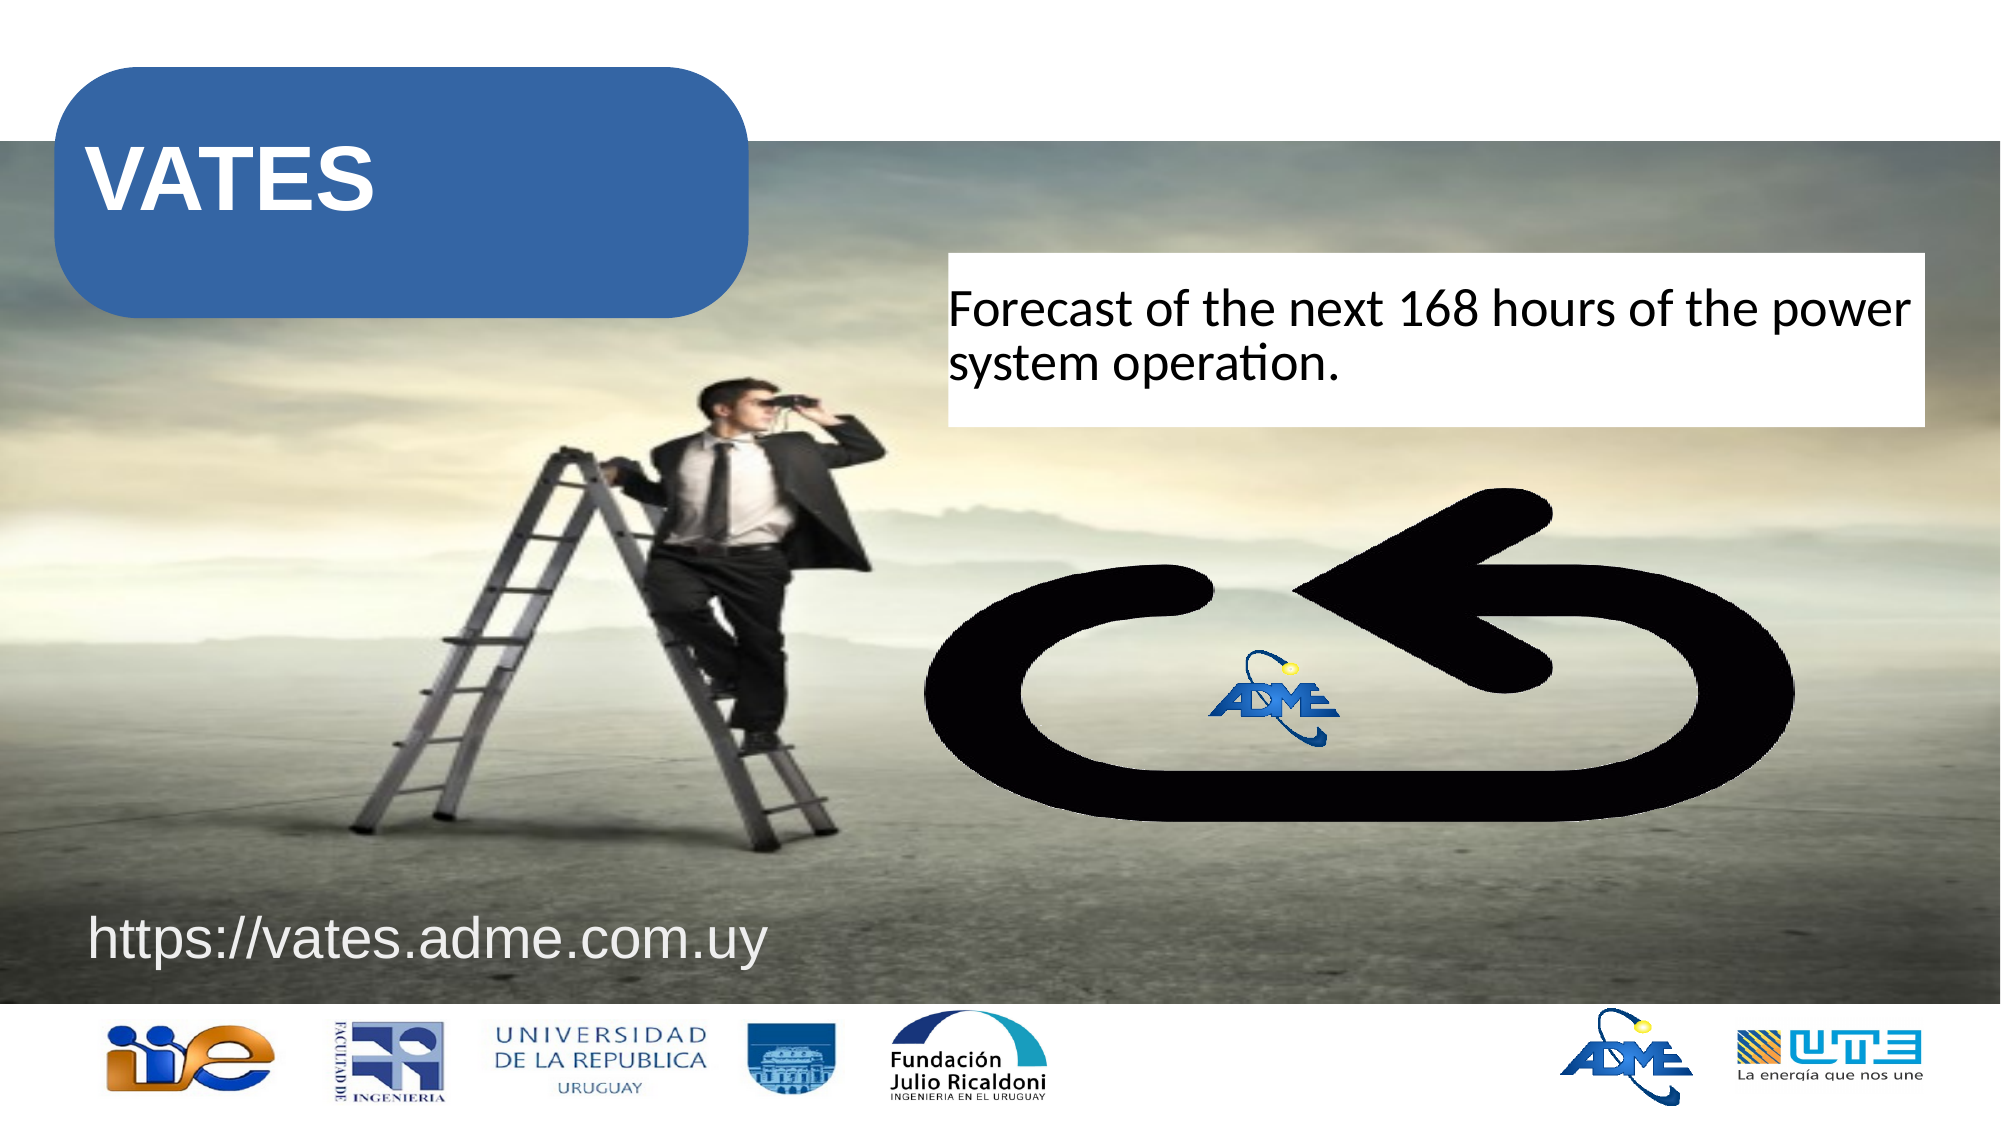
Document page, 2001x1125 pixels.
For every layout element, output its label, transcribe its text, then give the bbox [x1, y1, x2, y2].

picture [1560, 1008, 1697, 1108]
picture [885, 1009, 1052, 1105]
picture [0, 141, 2001, 1004]
text_box https://vates.adme.com.uy [72, 897, 944, 995]
text_box VATES [54, 67, 749, 319]
picture [1735, 1017, 1924, 1094]
title Forecast of the next 168 hours of the power system operation. [948, 252, 1925, 423]
picture [90, 1014, 864, 1108]
